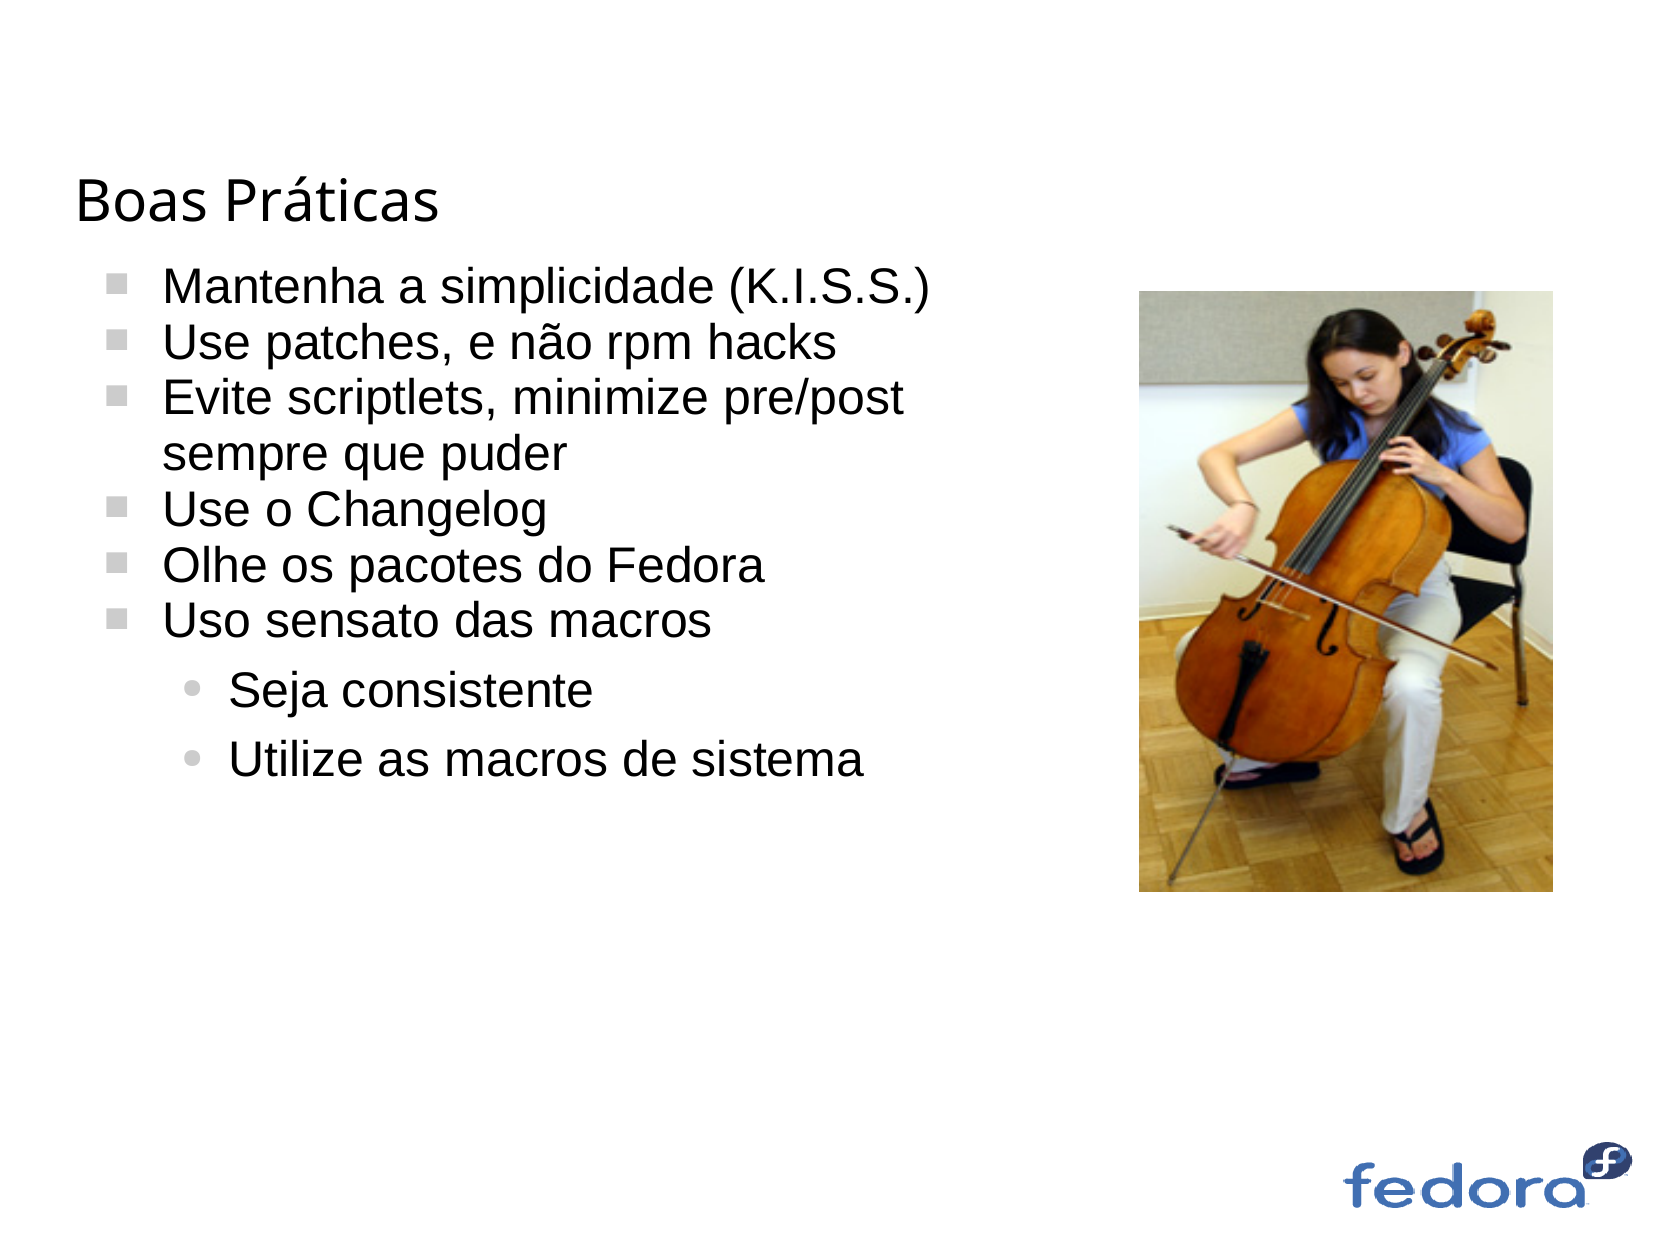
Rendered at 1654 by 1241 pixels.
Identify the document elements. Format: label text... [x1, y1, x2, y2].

picture [1332, 1124, 1651, 1227]
picture [1139, 291, 1553, 892]
title Boas Práticas [74, 140, 1506, 259]
list Mantenha a simplicidade (K.I.S.S.) Use patches, e não rpm hacks Evite scriptlets, minimize pre/post sempre que puder Use o Changelog Olhe os pacotes do Fedora Uso sensato das macros Seja consistente Utilize as macros de sistema [106, 258, 994, 1167]
